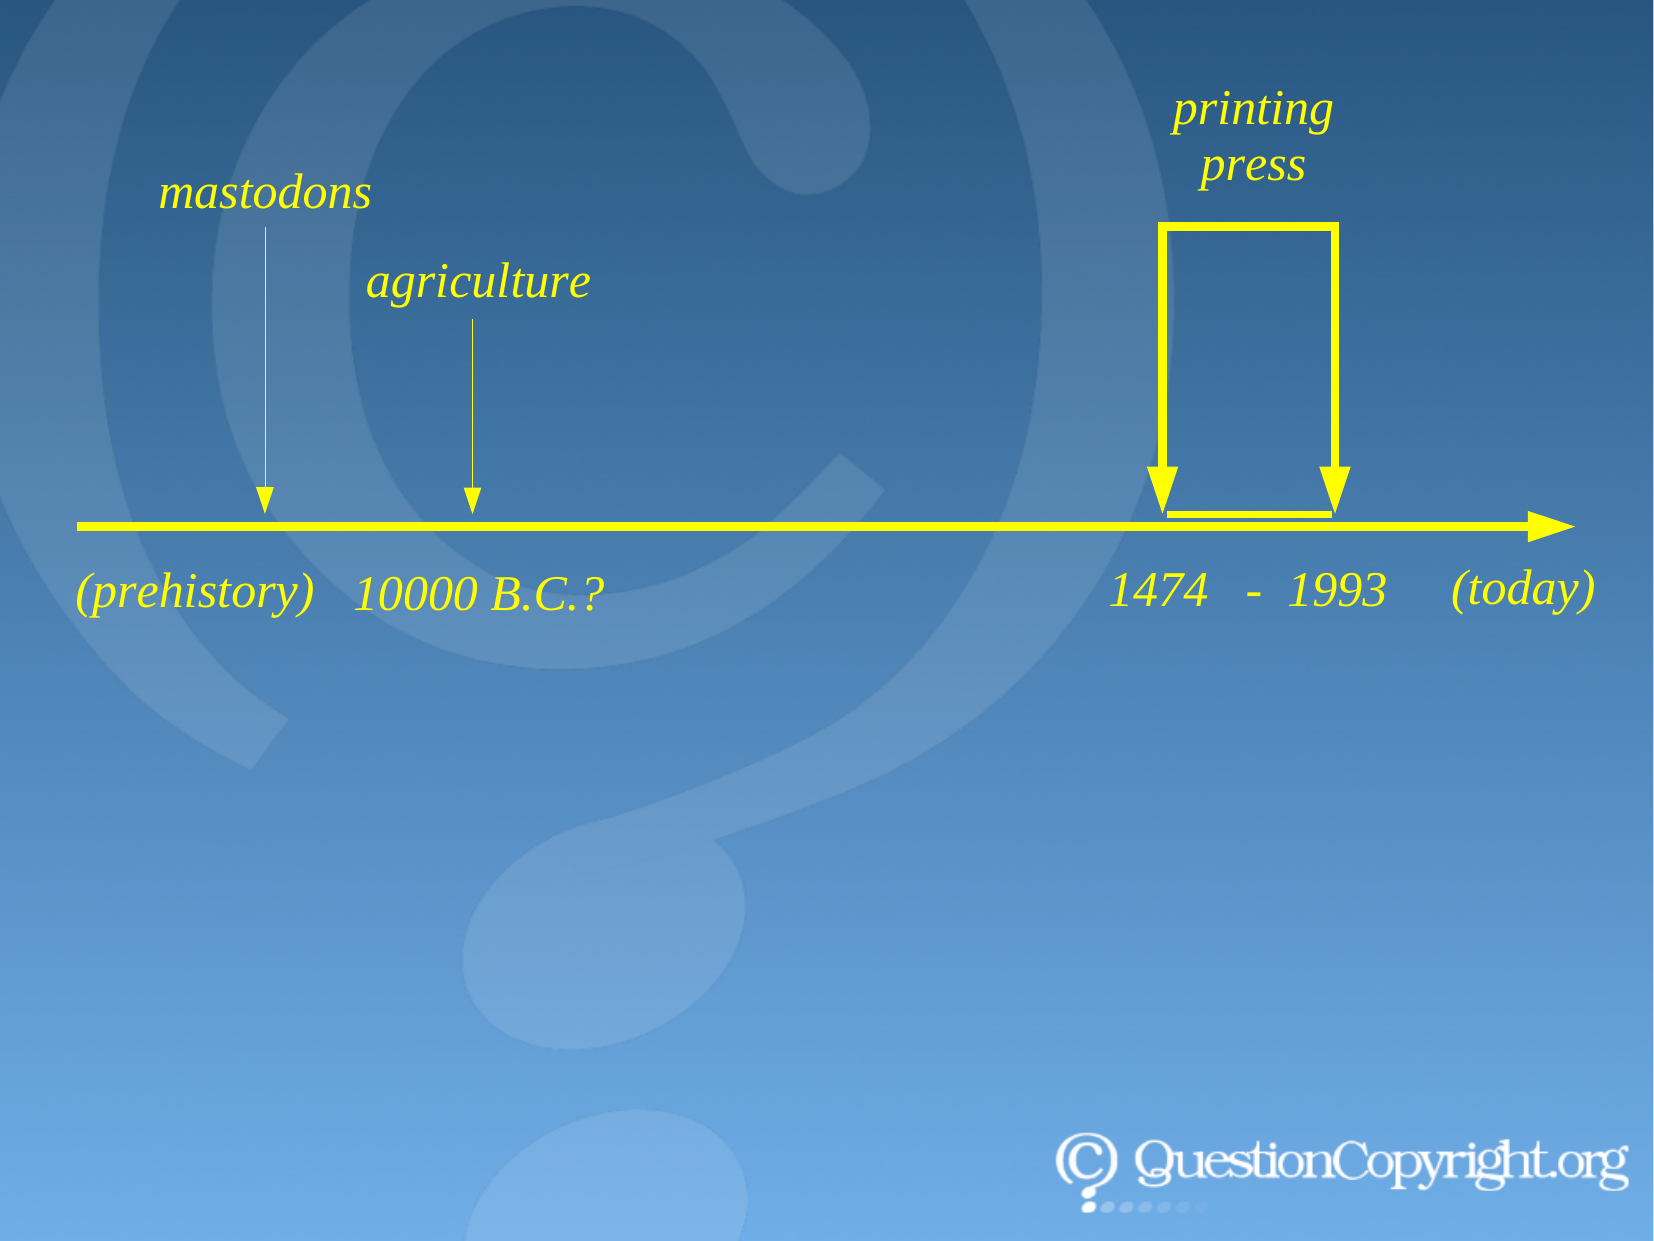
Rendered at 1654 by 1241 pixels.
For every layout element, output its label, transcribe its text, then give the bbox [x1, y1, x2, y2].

text_box 10000 B.C.? [338, 558, 620, 634]
text_box (prehistory) [60, 555, 330, 630]
text_box printing press [1158, 72, 1380, 208]
text_box 1474 - 1993 [1093, 555, 1421, 631]
picture [0, 0, 1654, 1241]
text_box agriculture [351, 245, 607, 321]
text_box (today) [1436, 552, 1611, 627]
text_box mastodons [143, 156, 388, 231]
